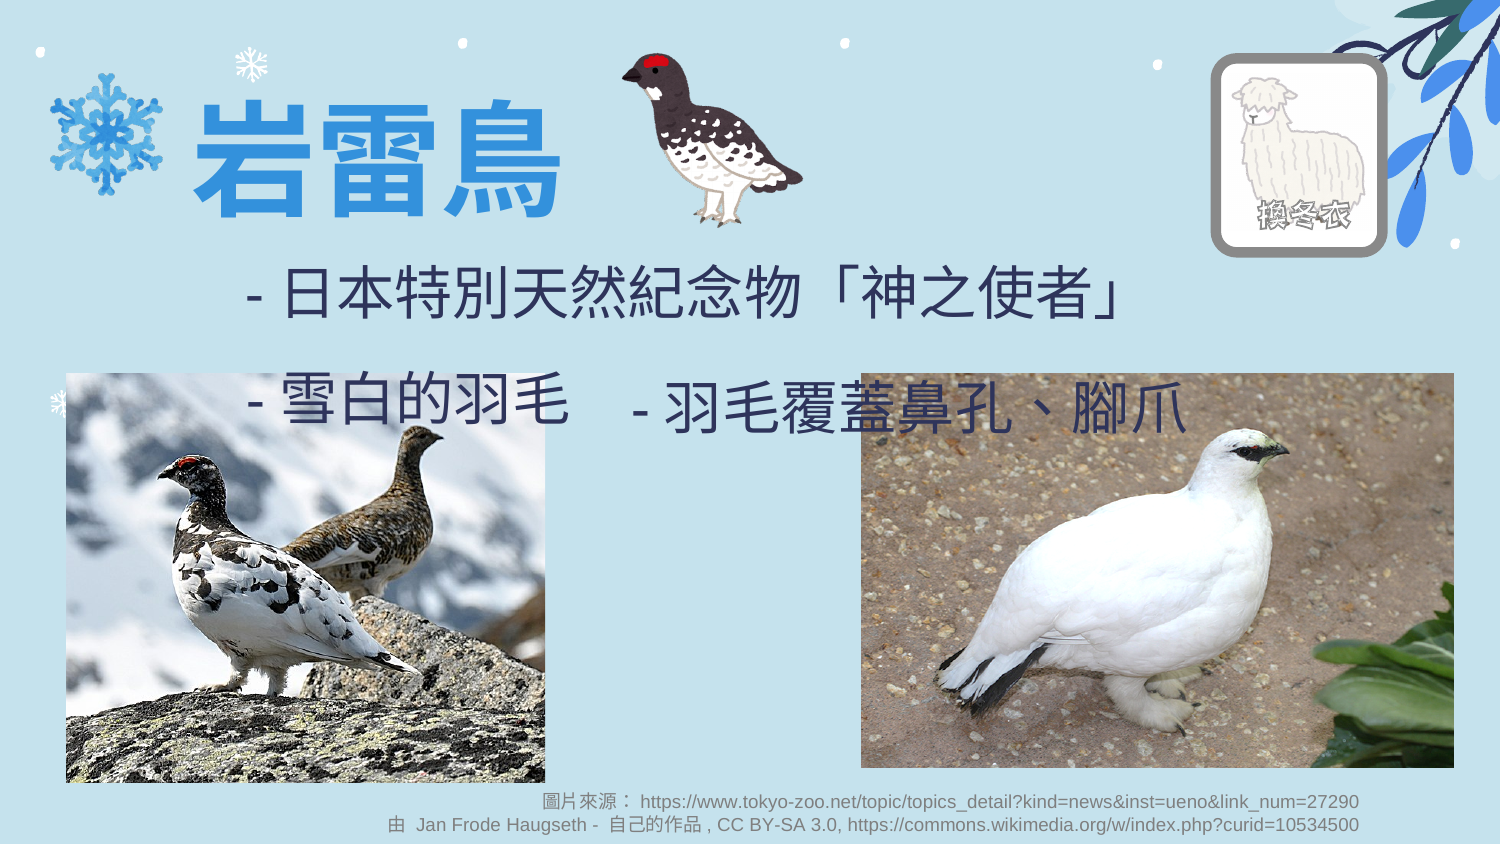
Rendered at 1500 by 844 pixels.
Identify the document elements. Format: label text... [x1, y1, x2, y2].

picture [1210, 52, 1388, 258]
text_box -雪白的羽毛 [231, 347, 1004, 442]
text_box -日本特別天然紀念物「神之使者」 [230, 240, 1332, 335]
text_box -羽毛覆蓋鼻孔、腳爪 [616, 355, 1388, 450]
picture [617, 44, 808, 235]
picture [38, 66, 177, 204]
title 岩雷鳥 [176, 66, 617, 214]
text_box 圖片來源：https://www.tokyo-zoo.net/topic/topics_detail?kind=news&inst=ueno&link_num=27290 由 Jan Frode Haugseth - 自己的作品, CC BY-SA 3.0, https://commons.wikimedia.org/w/index.php?curid=10534500 [372, 782, 1500, 844]
picture [66, 373, 546, 783]
picture [861, 373, 1454, 768]
